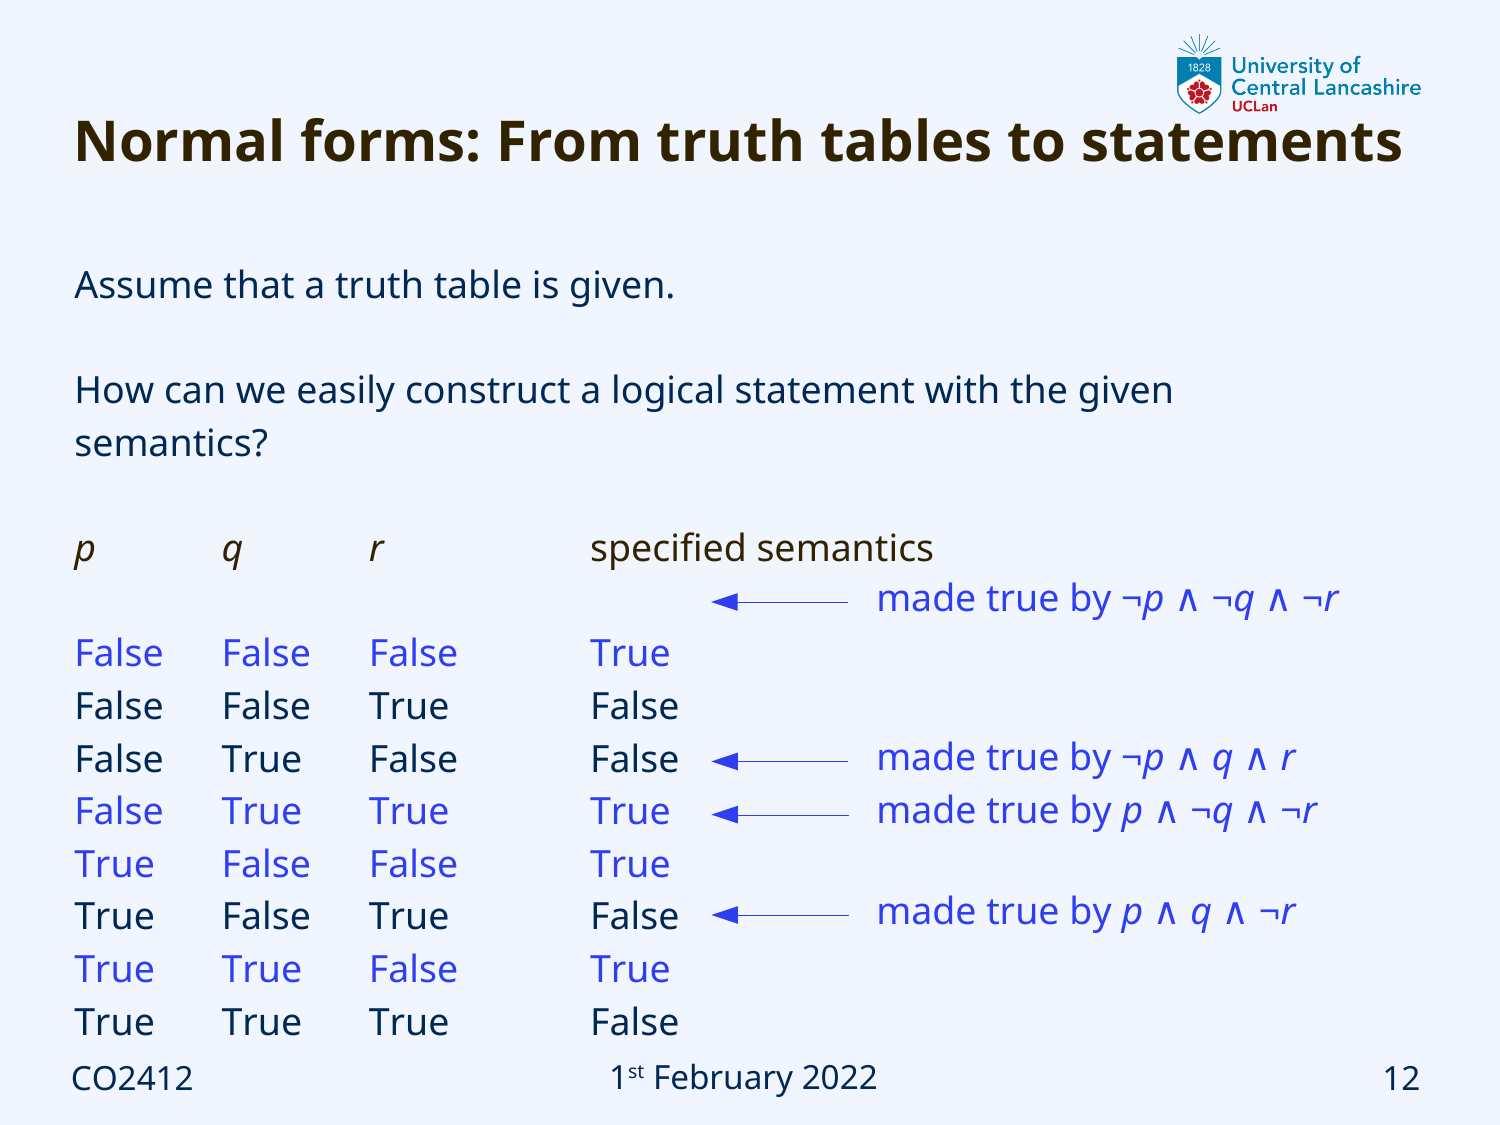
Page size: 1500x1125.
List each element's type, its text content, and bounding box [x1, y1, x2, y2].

text_box made true by p ∧ ¬q ∧ ¬r [861, 778, 1353, 839]
title Normal forms: From truth tables to statements [58, 54, 1500, 224]
text_box made true by ¬p ∧ q ∧ r [861, 725, 1353, 778]
picture [1177, 34, 1421, 54]
text_box made true by p ∧ q ∧ ¬r [861, 879, 1353, 940]
text_box Assume that a truth table is given. How can we easily construct a logical statement with the given semantics? p q r specified semantics False False False True False False True False False True False False False True True True True False False True True False True False True True False True True True True False [59, 245, 1372, 998]
text_box made true by ¬p ∧ ¬q ∧ ¬r [861, 566, 1401, 627]
